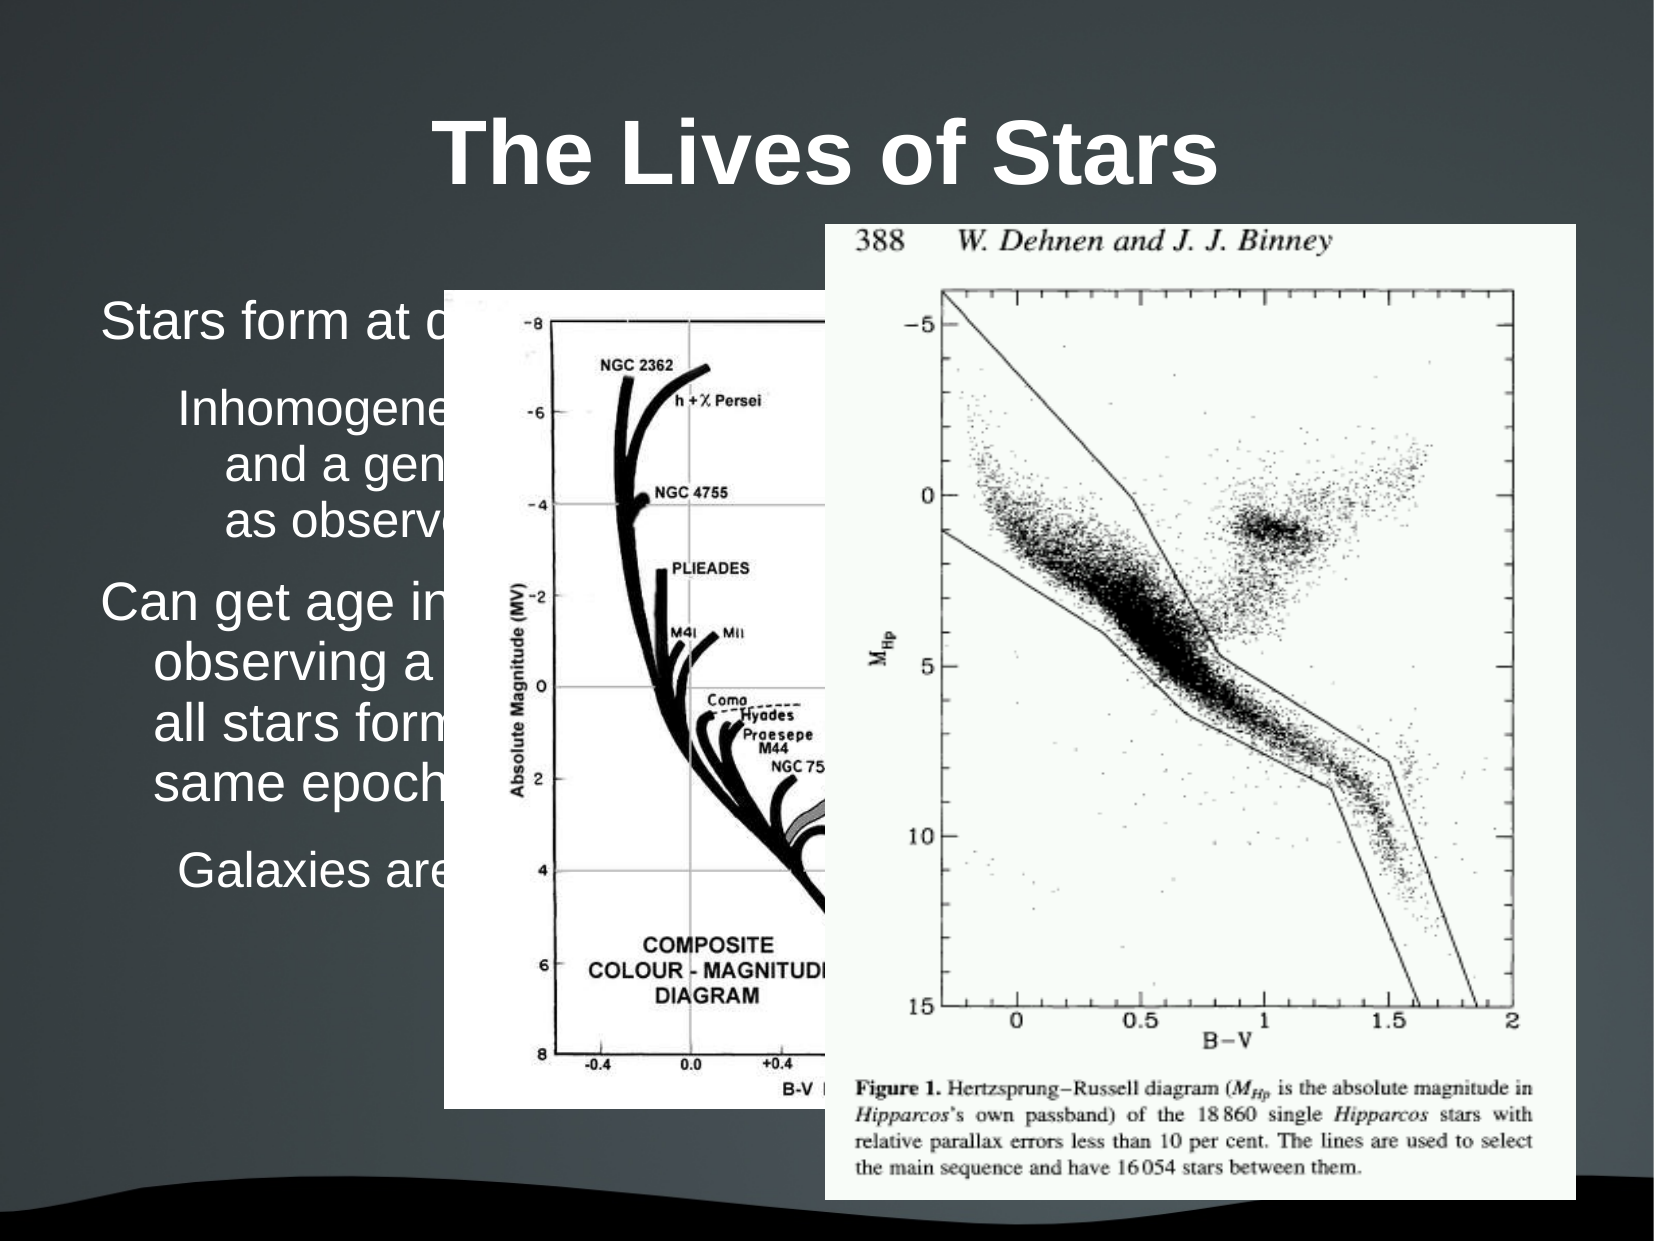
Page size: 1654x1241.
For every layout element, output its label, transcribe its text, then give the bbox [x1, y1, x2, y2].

title The Lives of Stars [82, 56, 1571, 250]
list Stars form at different times Inhomogeneous population and a general mishmash as observed from Earth Can get age information if observing a cluster, where all stars formed at the same epoch Galaxies aren't as nice [82, 290, 417, 1094]
picture [0, 0, 1654, 1241]
